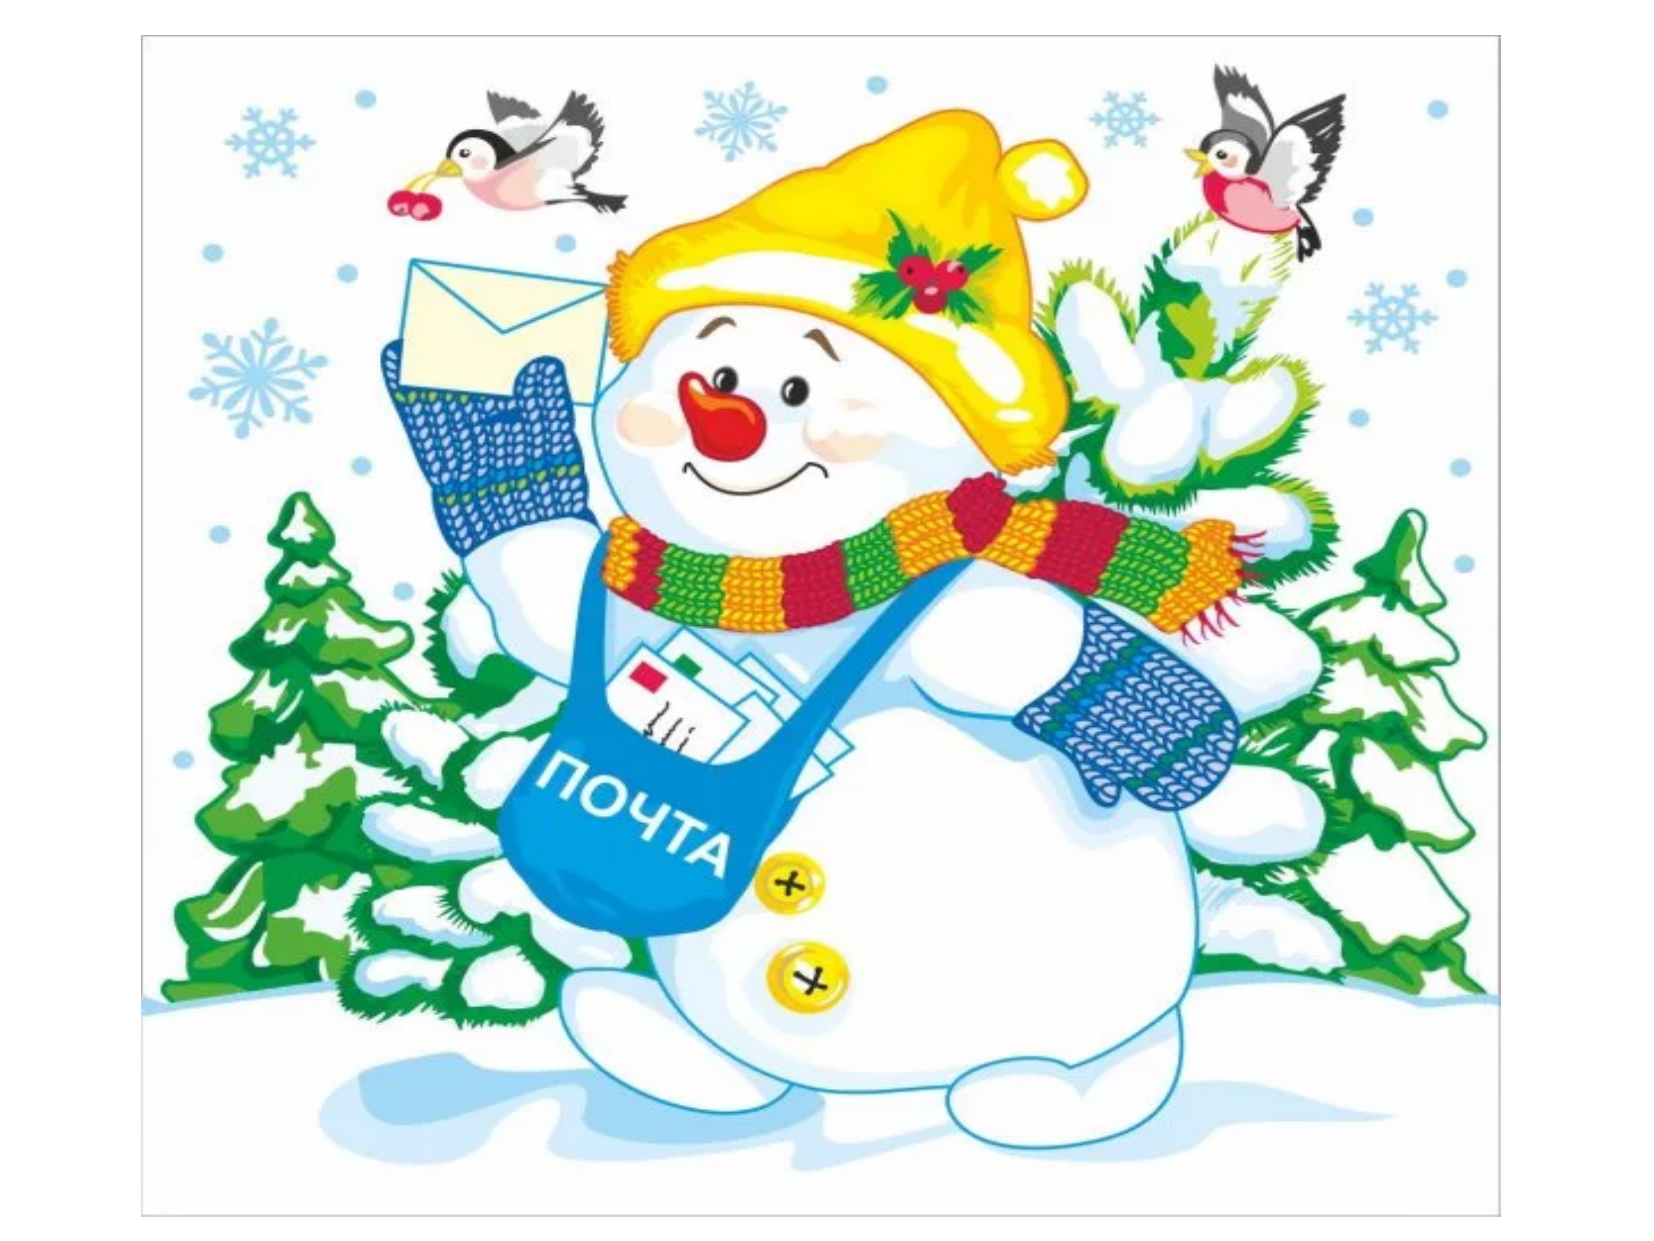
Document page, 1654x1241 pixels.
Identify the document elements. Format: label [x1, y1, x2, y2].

picture [141, 35, 1501, 1217]
